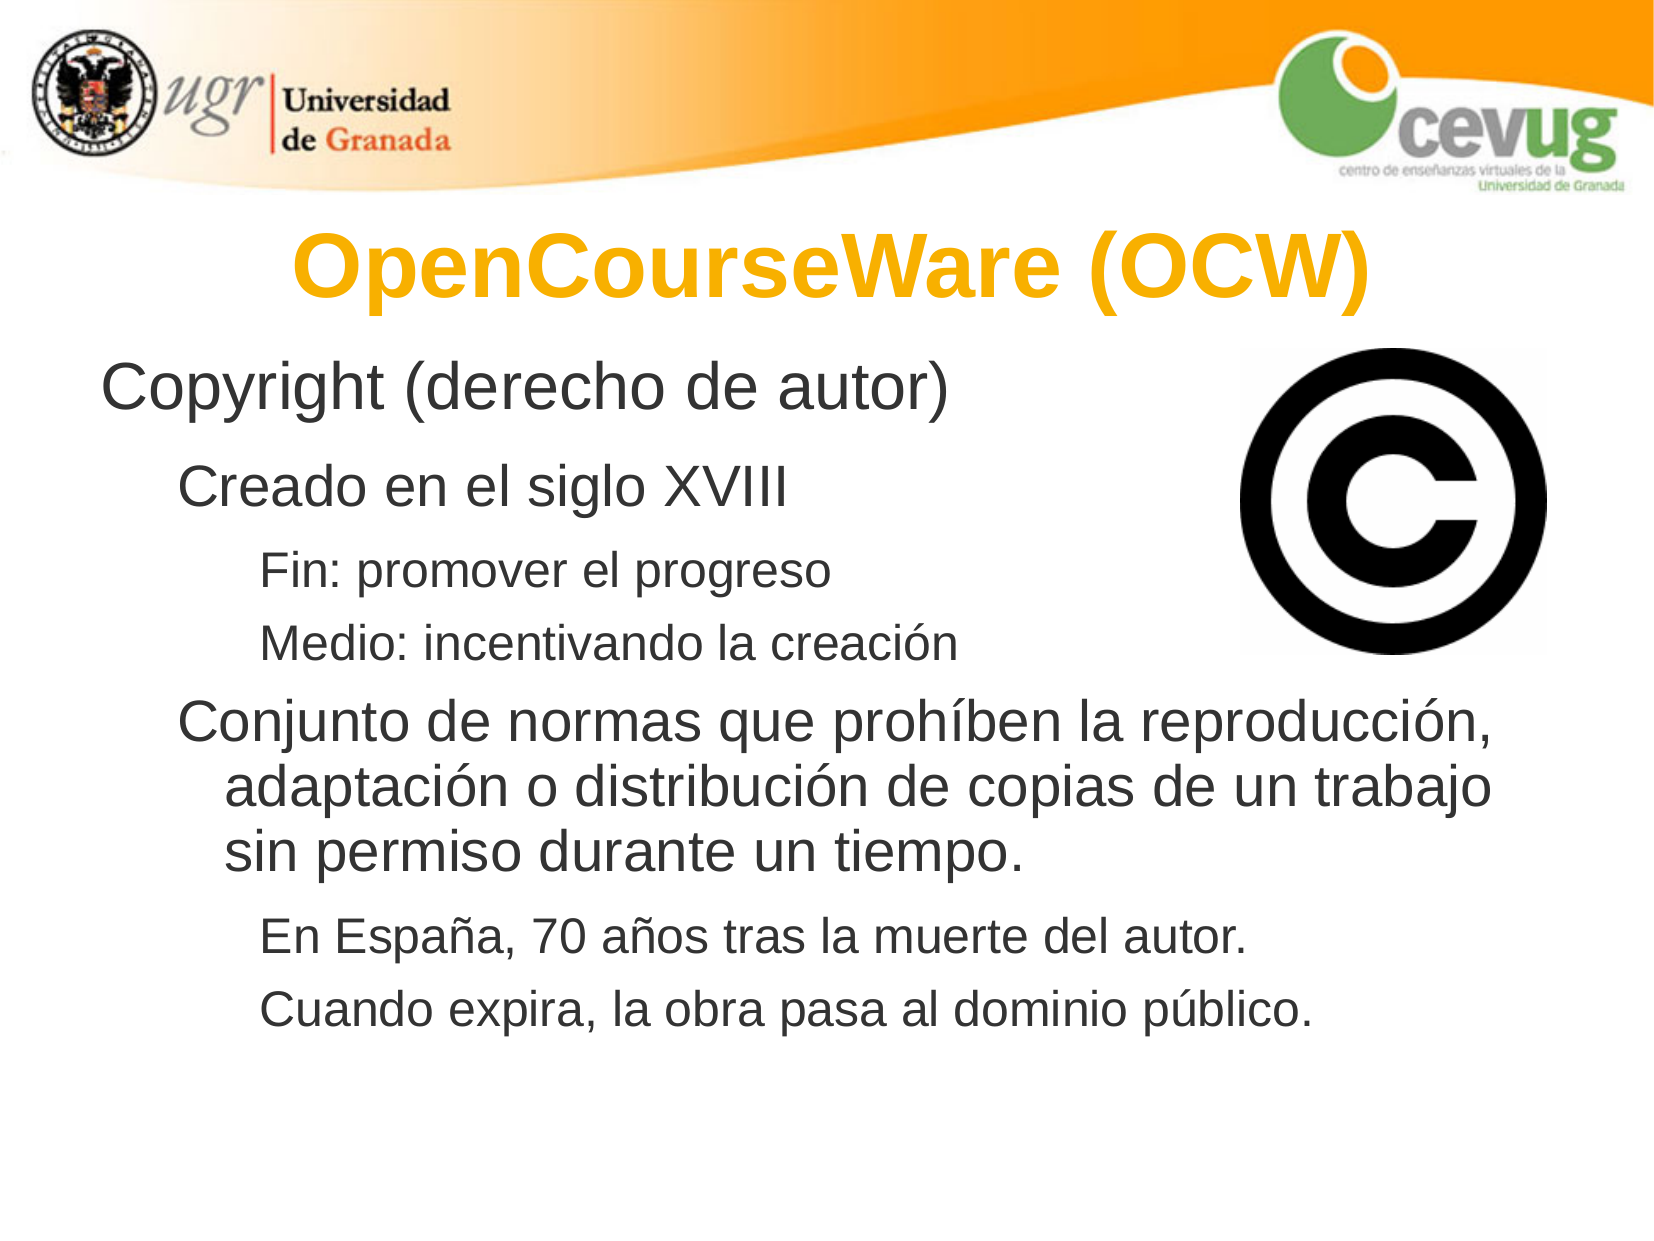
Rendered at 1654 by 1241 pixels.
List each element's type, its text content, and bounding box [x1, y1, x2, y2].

list Copyright (derecho de autor) Creado en el siglo XVIII Fin: promover el progreso Medio: incentivando la creación Conjunto de normas que prohíben la reproducción, adaptación o distribución de copias de un trabajo sin permiso durante un tiempo. En España, 70 años tras la muerte del autor. Cuando expira, la obra pasa al dominio público. [82, 349, 1571, 1168]
picture [1240, 348, 1547, 655]
title OpenCourseWare (OCW) [88, 177, 1577, 355]
